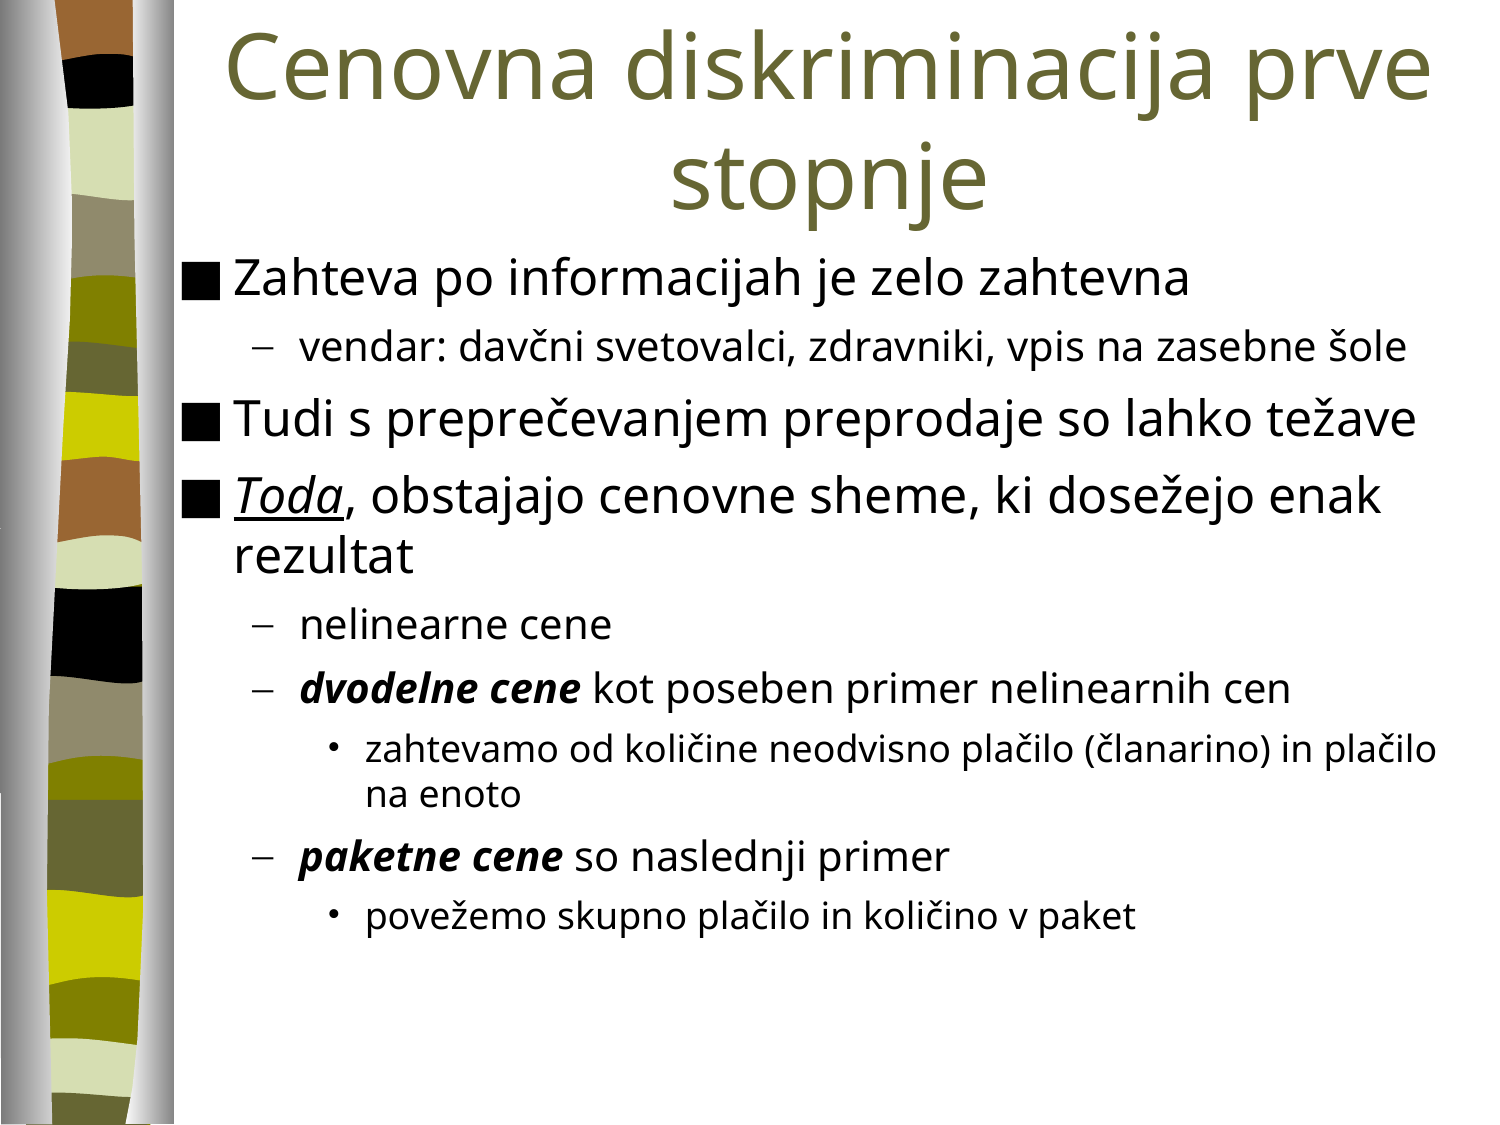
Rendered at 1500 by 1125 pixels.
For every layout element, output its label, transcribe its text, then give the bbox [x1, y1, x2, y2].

list Zahteva po informacijah je zelo zahtevna vendar: davčni svetovalci, zdravniki, vpis na zasebne šole Tudi s preprečevanjem preprodaje so lahko težave Toda, obstajajo cenovne sheme, ki dosežejo enak rezultat nelinearne cene dvodelne cene kot poseben primer nelinearnih cen zahtevamo od količine neodvisno plačilo (članarino) in plačilo na enoto paketne cene so naslednji primer povežemo skupno plačilo in količino v paket [162, 237, 1468, 1000]
title Cenovna diskriminacija prve stopnje [192, 0, 1468, 236]
